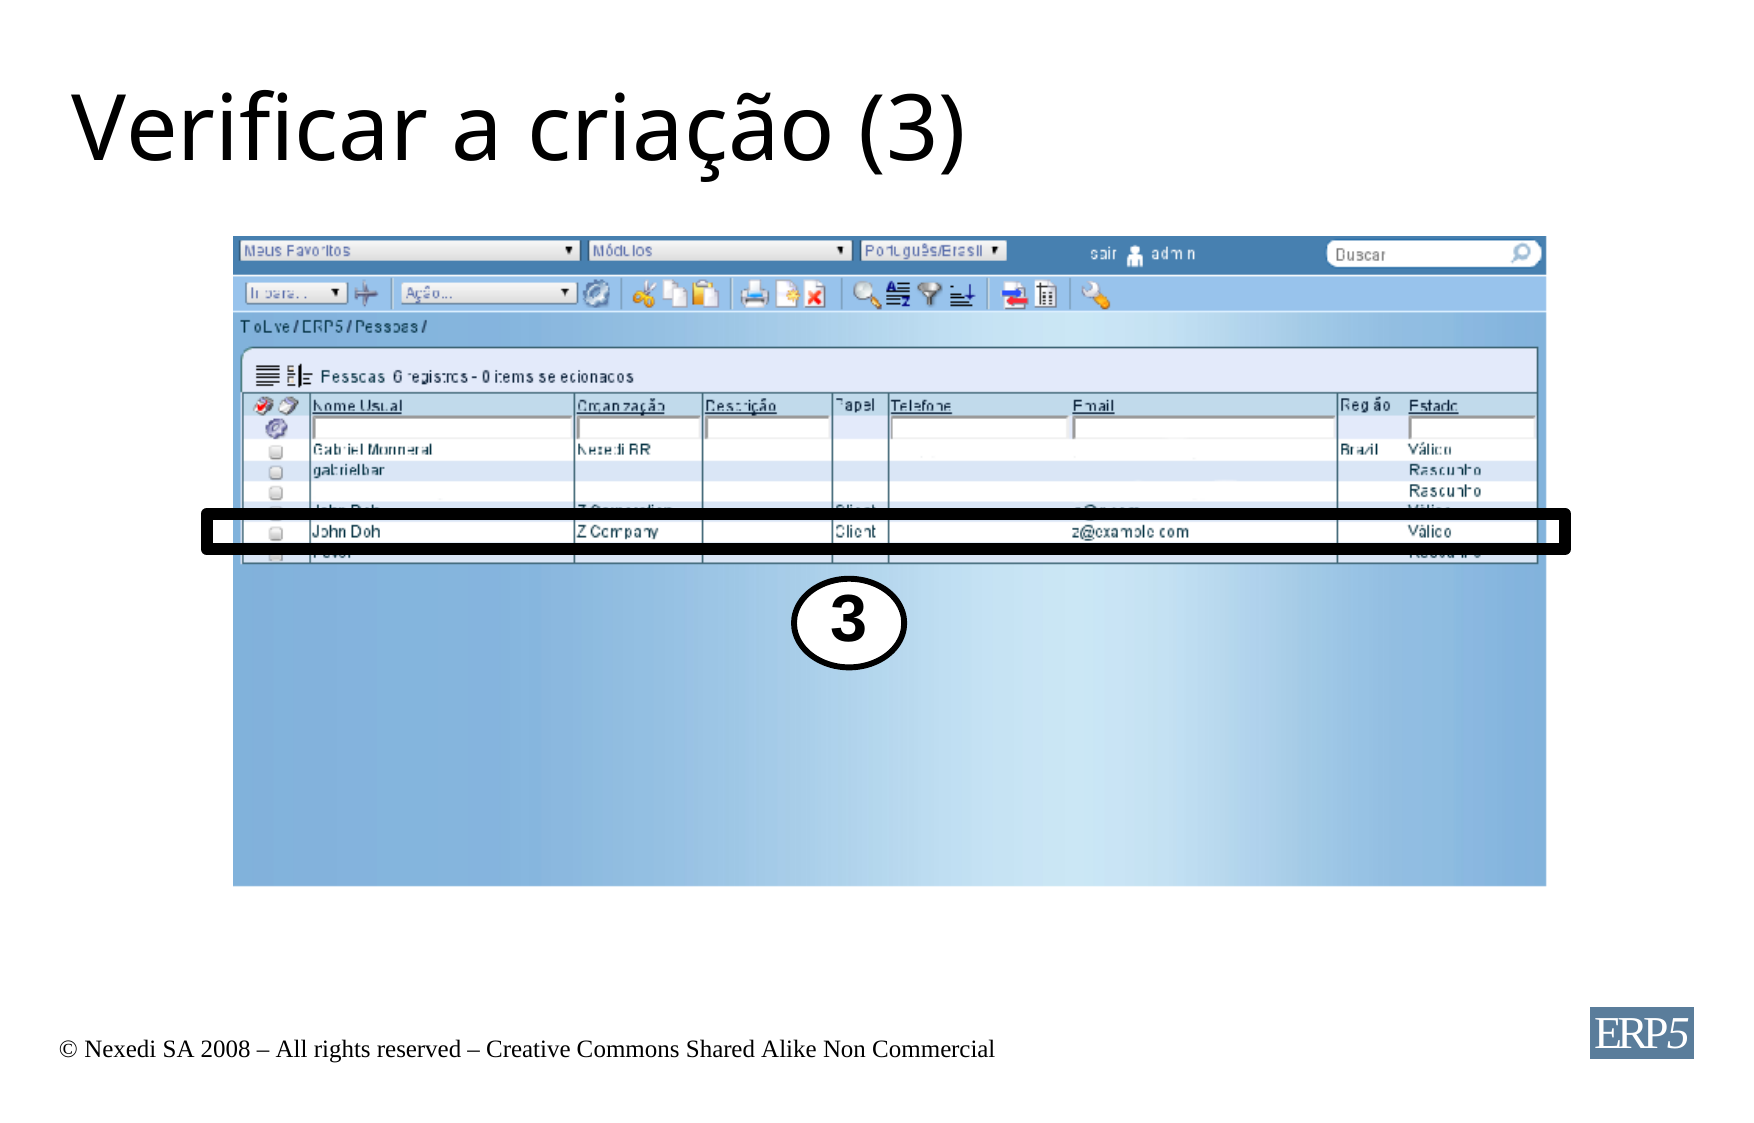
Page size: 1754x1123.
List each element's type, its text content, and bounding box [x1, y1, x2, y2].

picture [233, 520, 1548, 543]
picture [233, 236, 1548, 508]
picture [233, 555, 1548, 888]
text_box [793, 581, 885, 668]
text_box 3 [830, 581, 1015, 657]
title Verificar a criação (3) [71, 63, 1707, 187]
